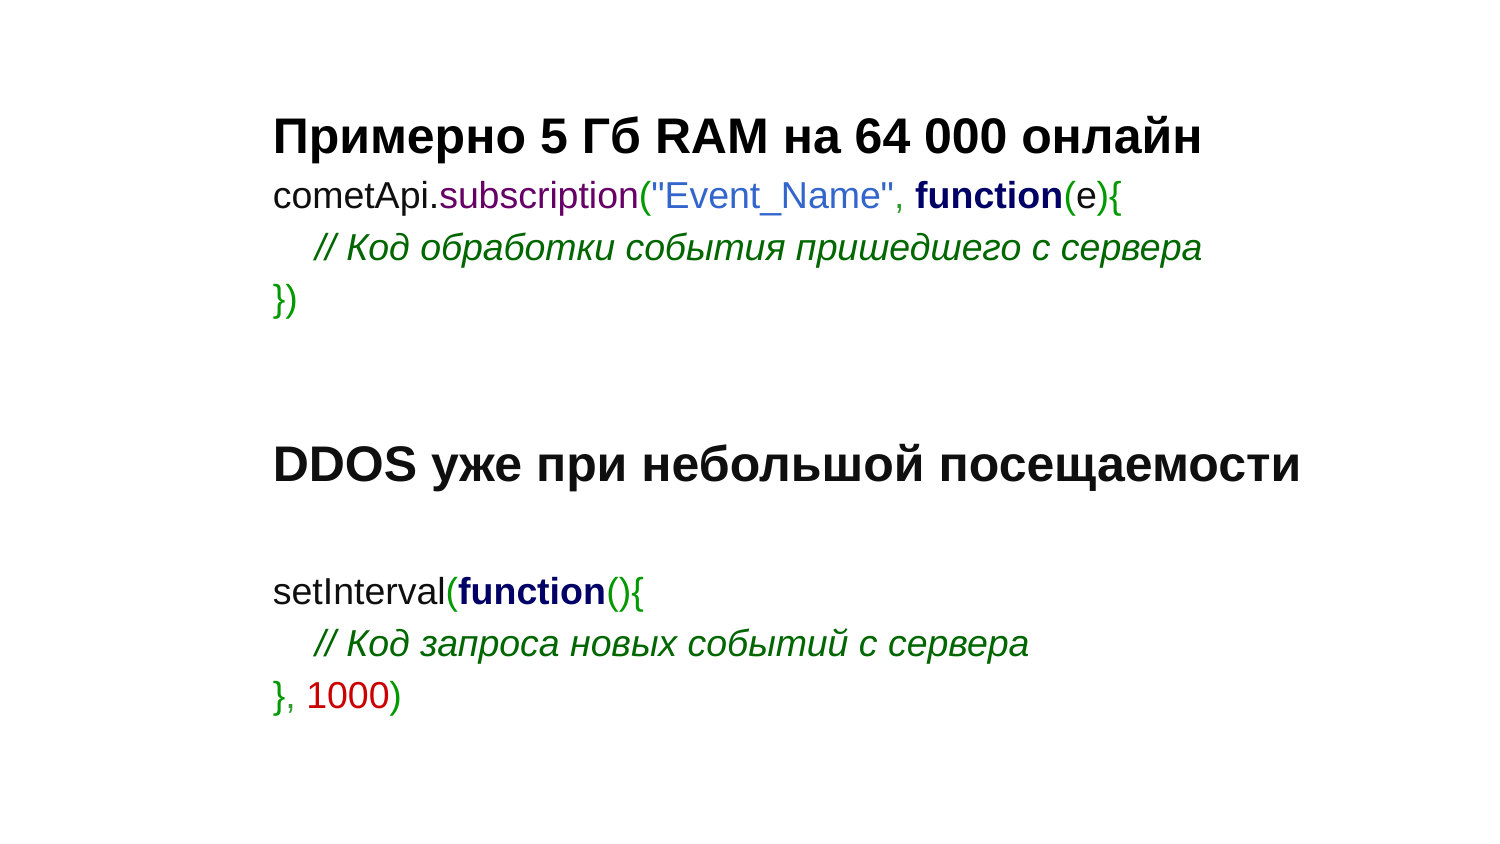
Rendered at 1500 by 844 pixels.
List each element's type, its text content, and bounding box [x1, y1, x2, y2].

text_box Примерно 5 Гб RAM на 64 000 онлайн cometApi.subscription("Event_Name", function(e){ // Код обработки события пришедшего с сервера }) DDOS уже при небольшой посещаемости setInterval(function(){ // Код запроса новых событий с сервера }, 1000) [257, 107, 1331, 736]
